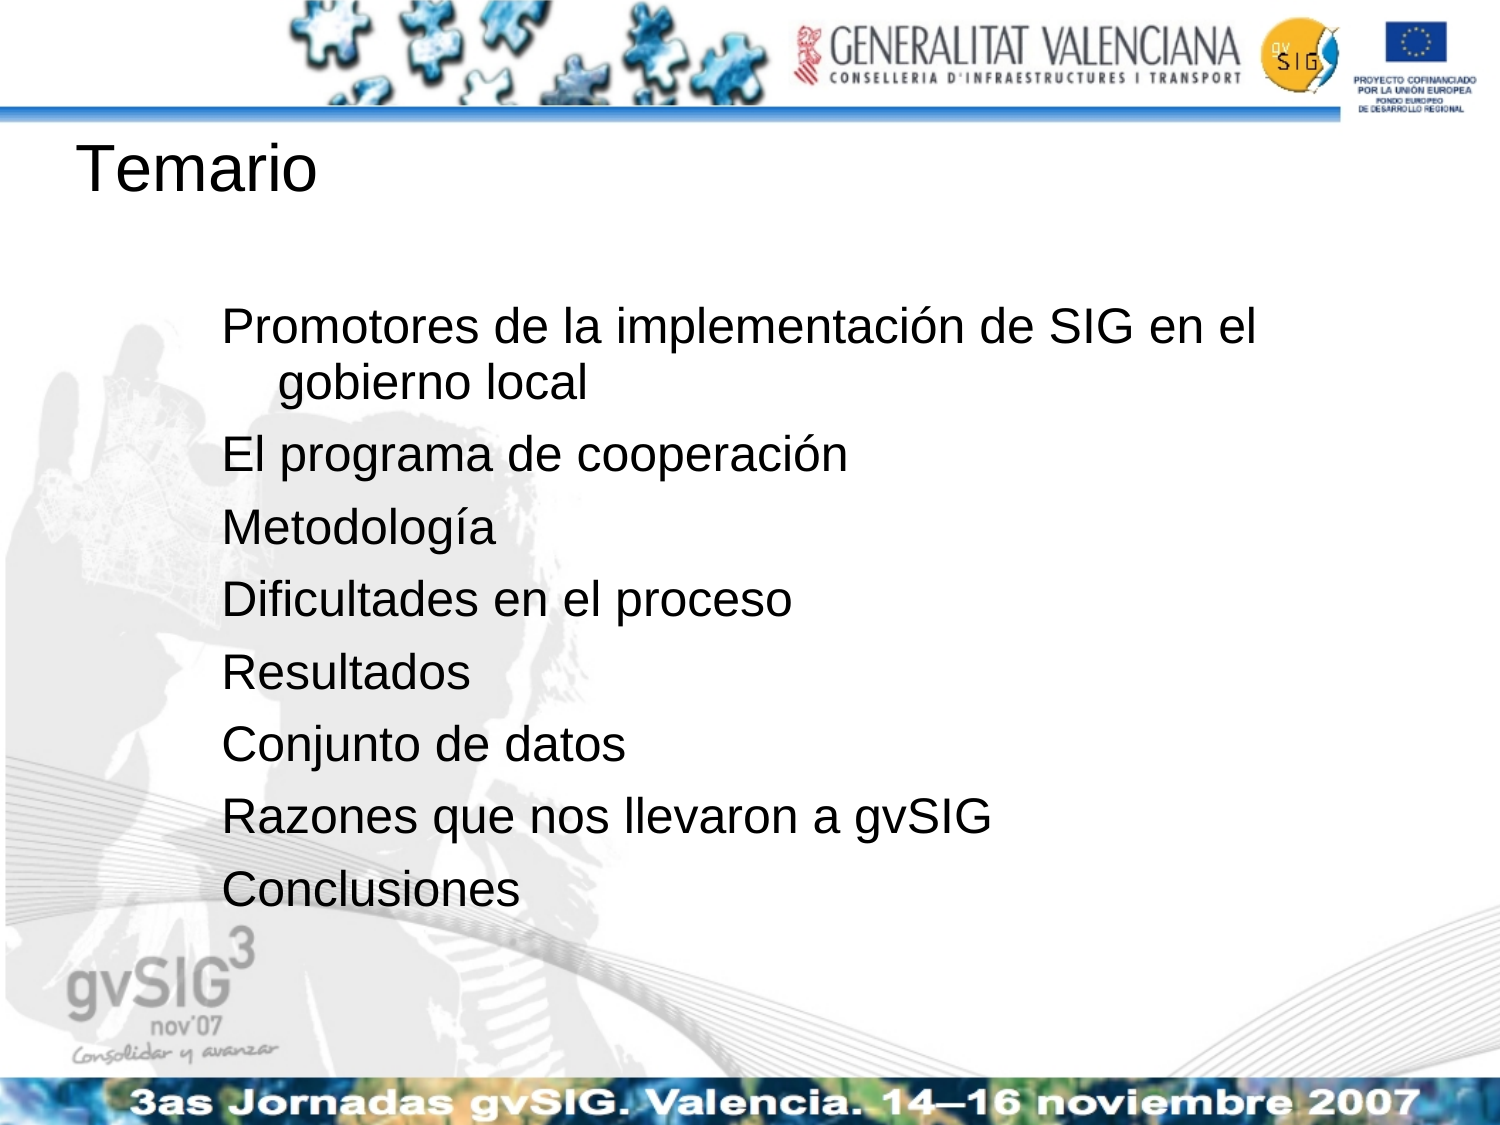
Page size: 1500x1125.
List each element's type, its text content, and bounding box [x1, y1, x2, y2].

title Temario [75, 50, 1426, 287]
picture [0, 0, 1500, 1125]
list Promotores de la implementación de SIG en el gobierno local El programa de cooperación Metodología Dificultades en el proceso Resultados Conjunto de datos Razones que nos llevaron a gvSIG Conclusiones [206, 290, 1294, 953]
